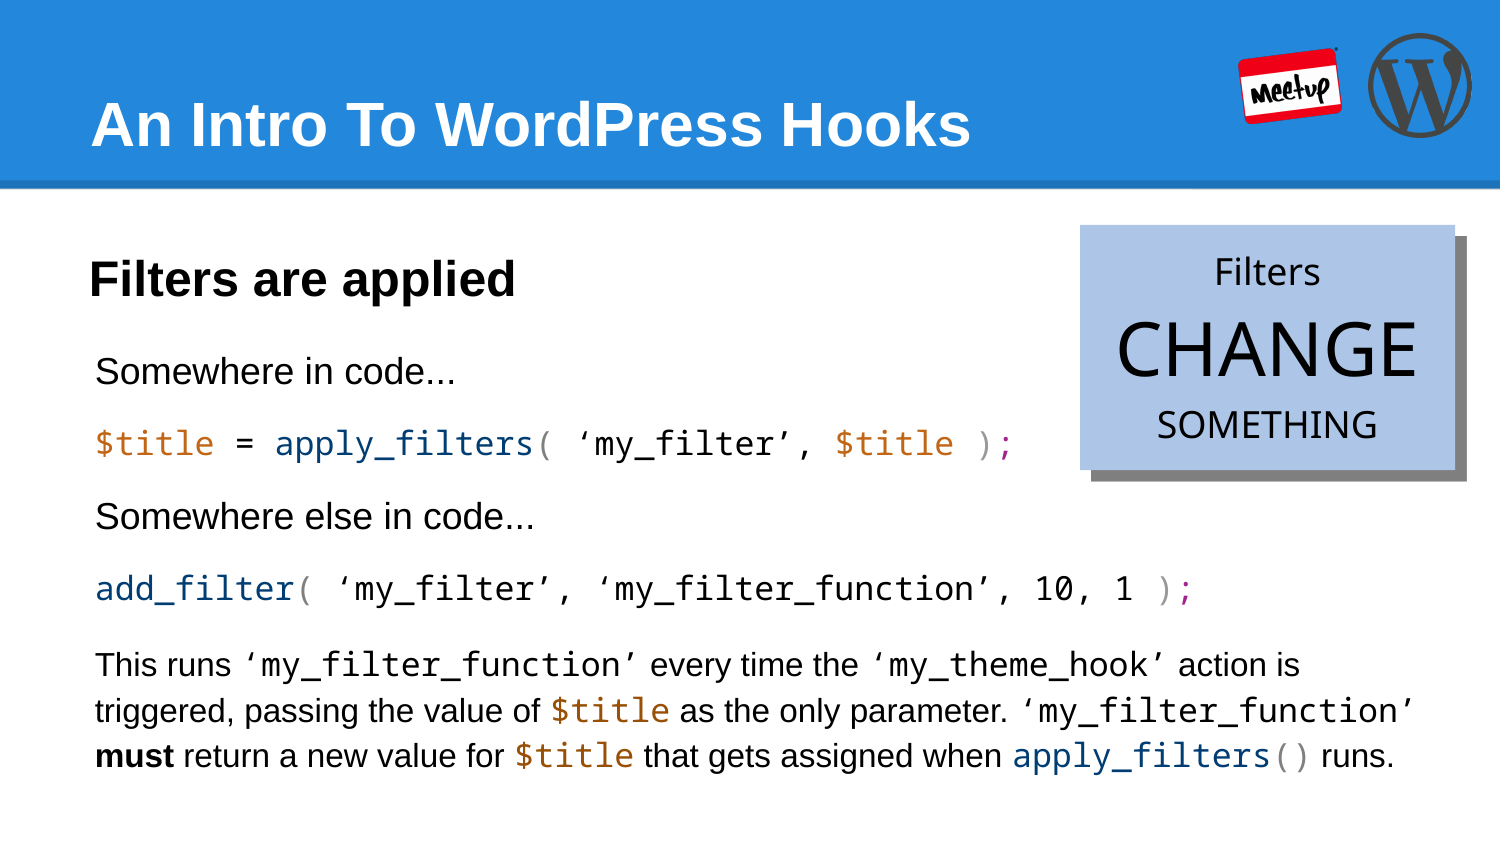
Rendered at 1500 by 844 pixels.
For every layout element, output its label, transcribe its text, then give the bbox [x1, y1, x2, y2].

picture [1368, 33, 1472, 138]
picture [1238, 47, 1342, 124]
text_box Somewhere in code... $title = apply_filters( ‘my_filter’, $title ); Somewhere else in code... add_filter( ‘my_filter’, ‘my_filter_function’, 10, 1 ); This runs ‘my_filter_function’ every time the ‘my_theme_hook’ action is triggered, passing the value of $title as the only parameter. ‘my_filter_function’ must return a new value for $title that gets assigned when apply_filters() runs. [79, 332, 1440, 529]
text_box Filters CHANGE SOMETHING [1080, 224, 1456, 471]
text_box Filters are applied [73, 231, 901, 422]
title An Intro To WordPress Hooks [75, 33, 1425, 175]
